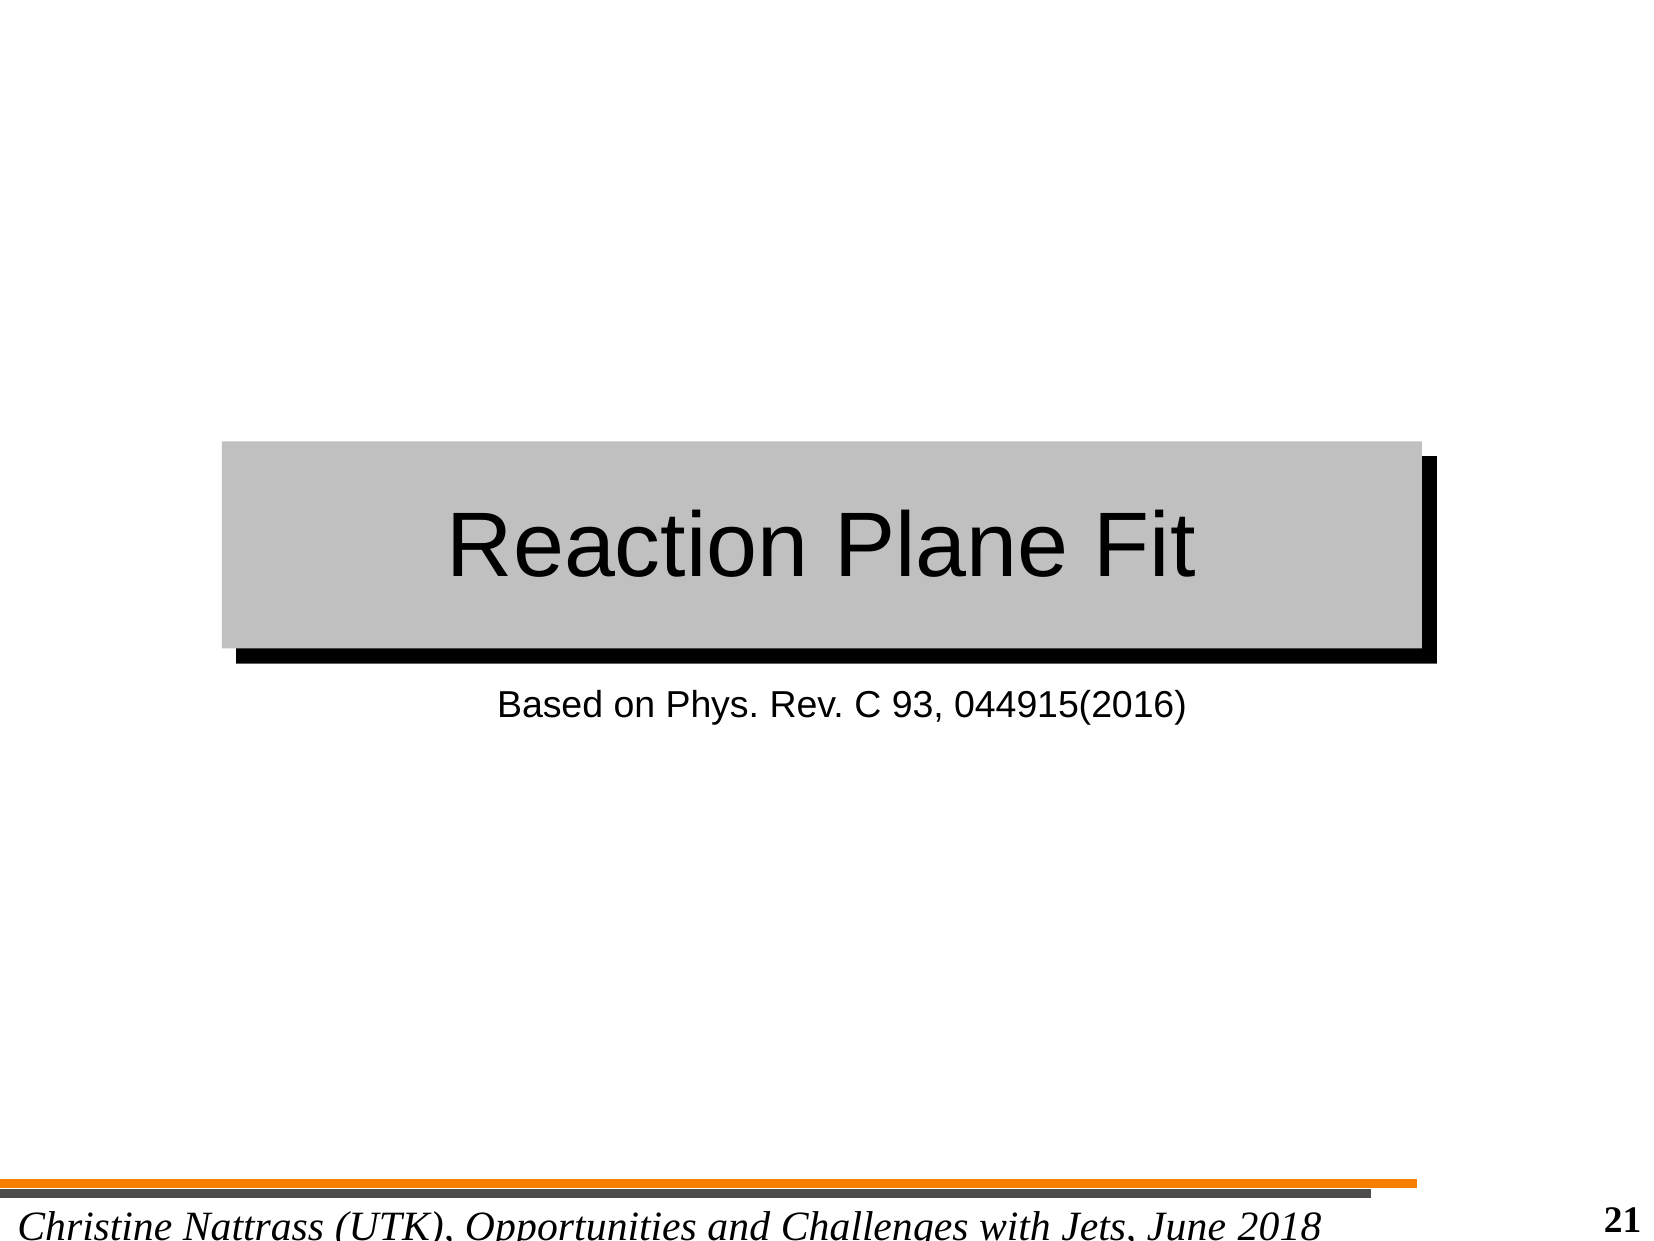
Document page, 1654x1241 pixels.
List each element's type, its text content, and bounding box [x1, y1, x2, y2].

title Reaction Plane Fit [221, 441, 1422, 649]
text_box Based on Phys. Rev. C 93, 044915(2016) [482, 683, 1202, 726]
